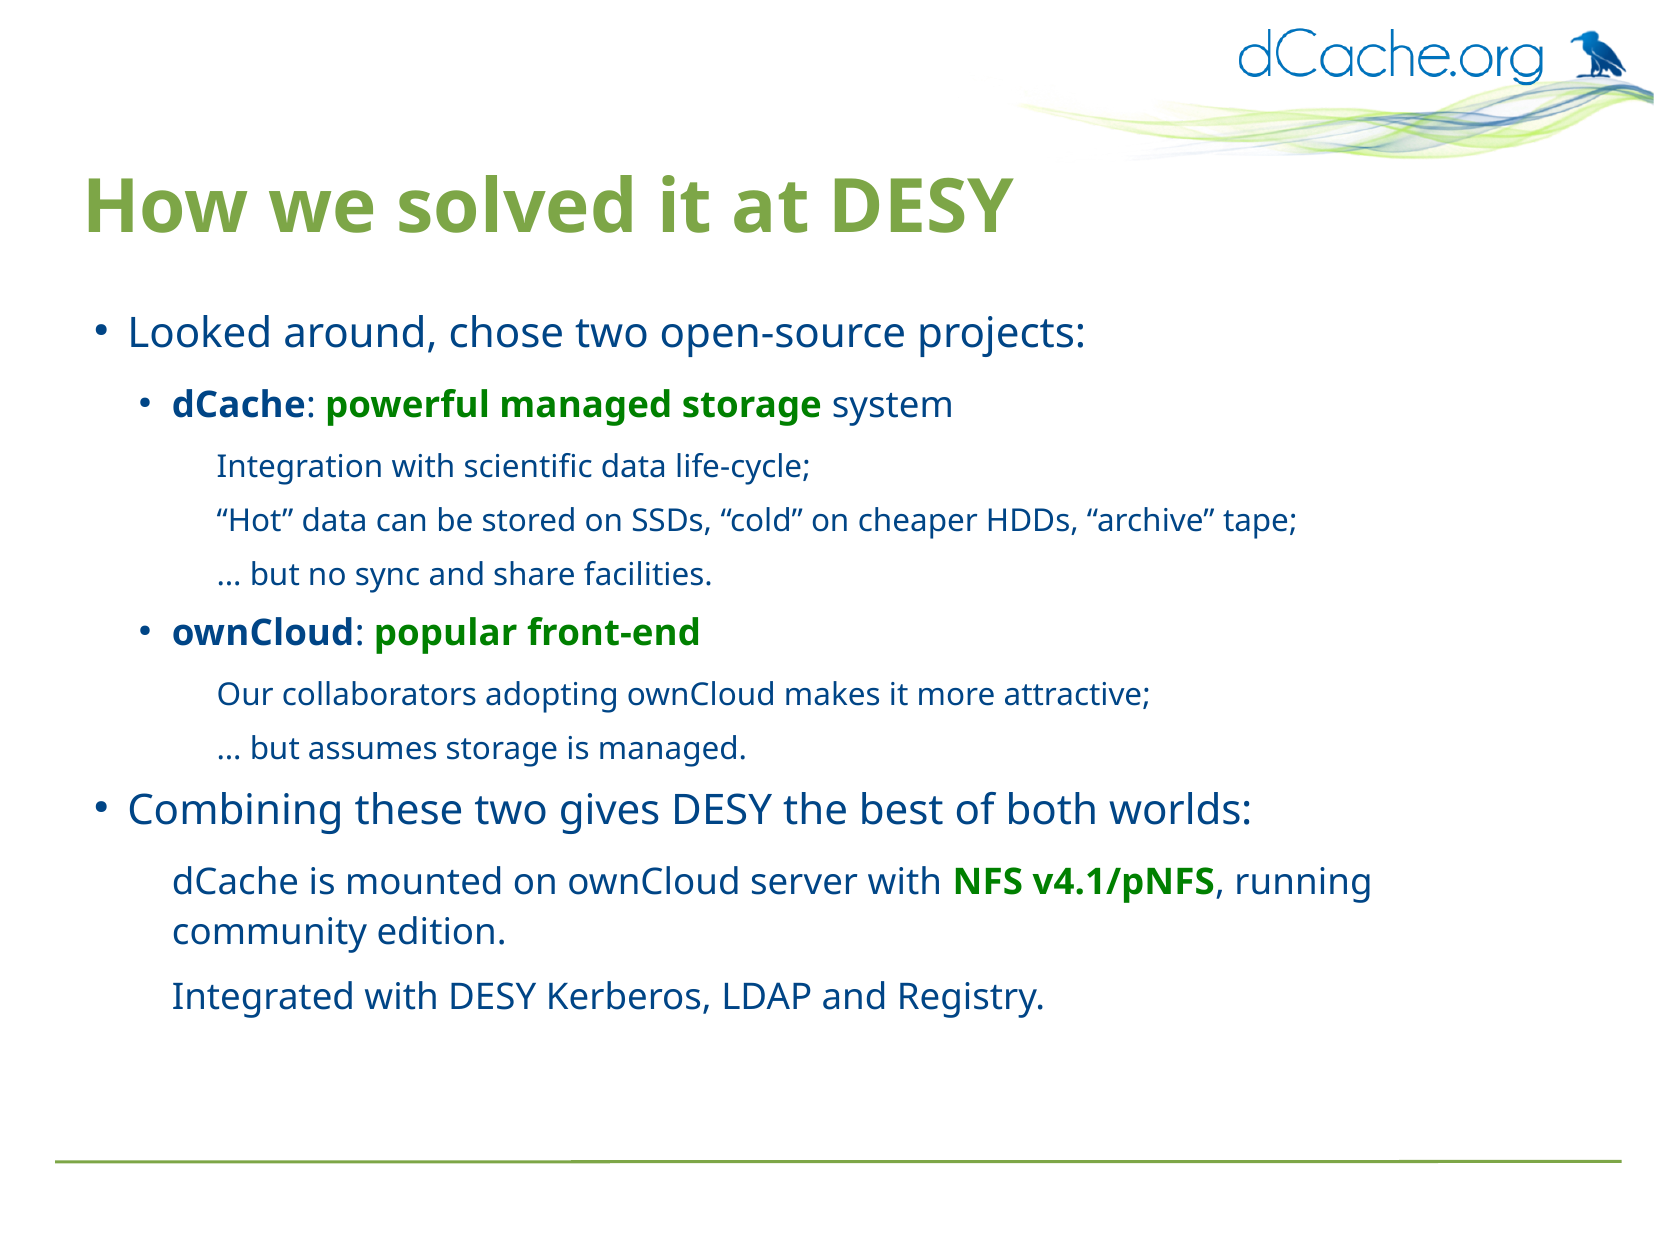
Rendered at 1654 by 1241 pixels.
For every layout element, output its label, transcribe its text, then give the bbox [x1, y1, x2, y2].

list Looked around, chose two open-source projects: dCache: powerful managed storage system Integration with scientific data life-cycle; “Hot” data can be stored on SSDs, “cold” on cheaper HDDs, “archive” tape; … but no sync and share facilities. ownCloud: popular front-end Our collaborators adopting ownCloud makes it more attractive; … but assumes storage is managed. Combining these two gives DESY the best of both worlds: dCache is mounted on ownCloud server with NFS v4.1/pNFS, running community edition. Integrated with DESY Kerberos, LDAP and Registry. [82, 302, 1571, 1023]
picture [956, 16, 1654, 169]
title How we solved it at DESY [82, 155, 1605, 252]
